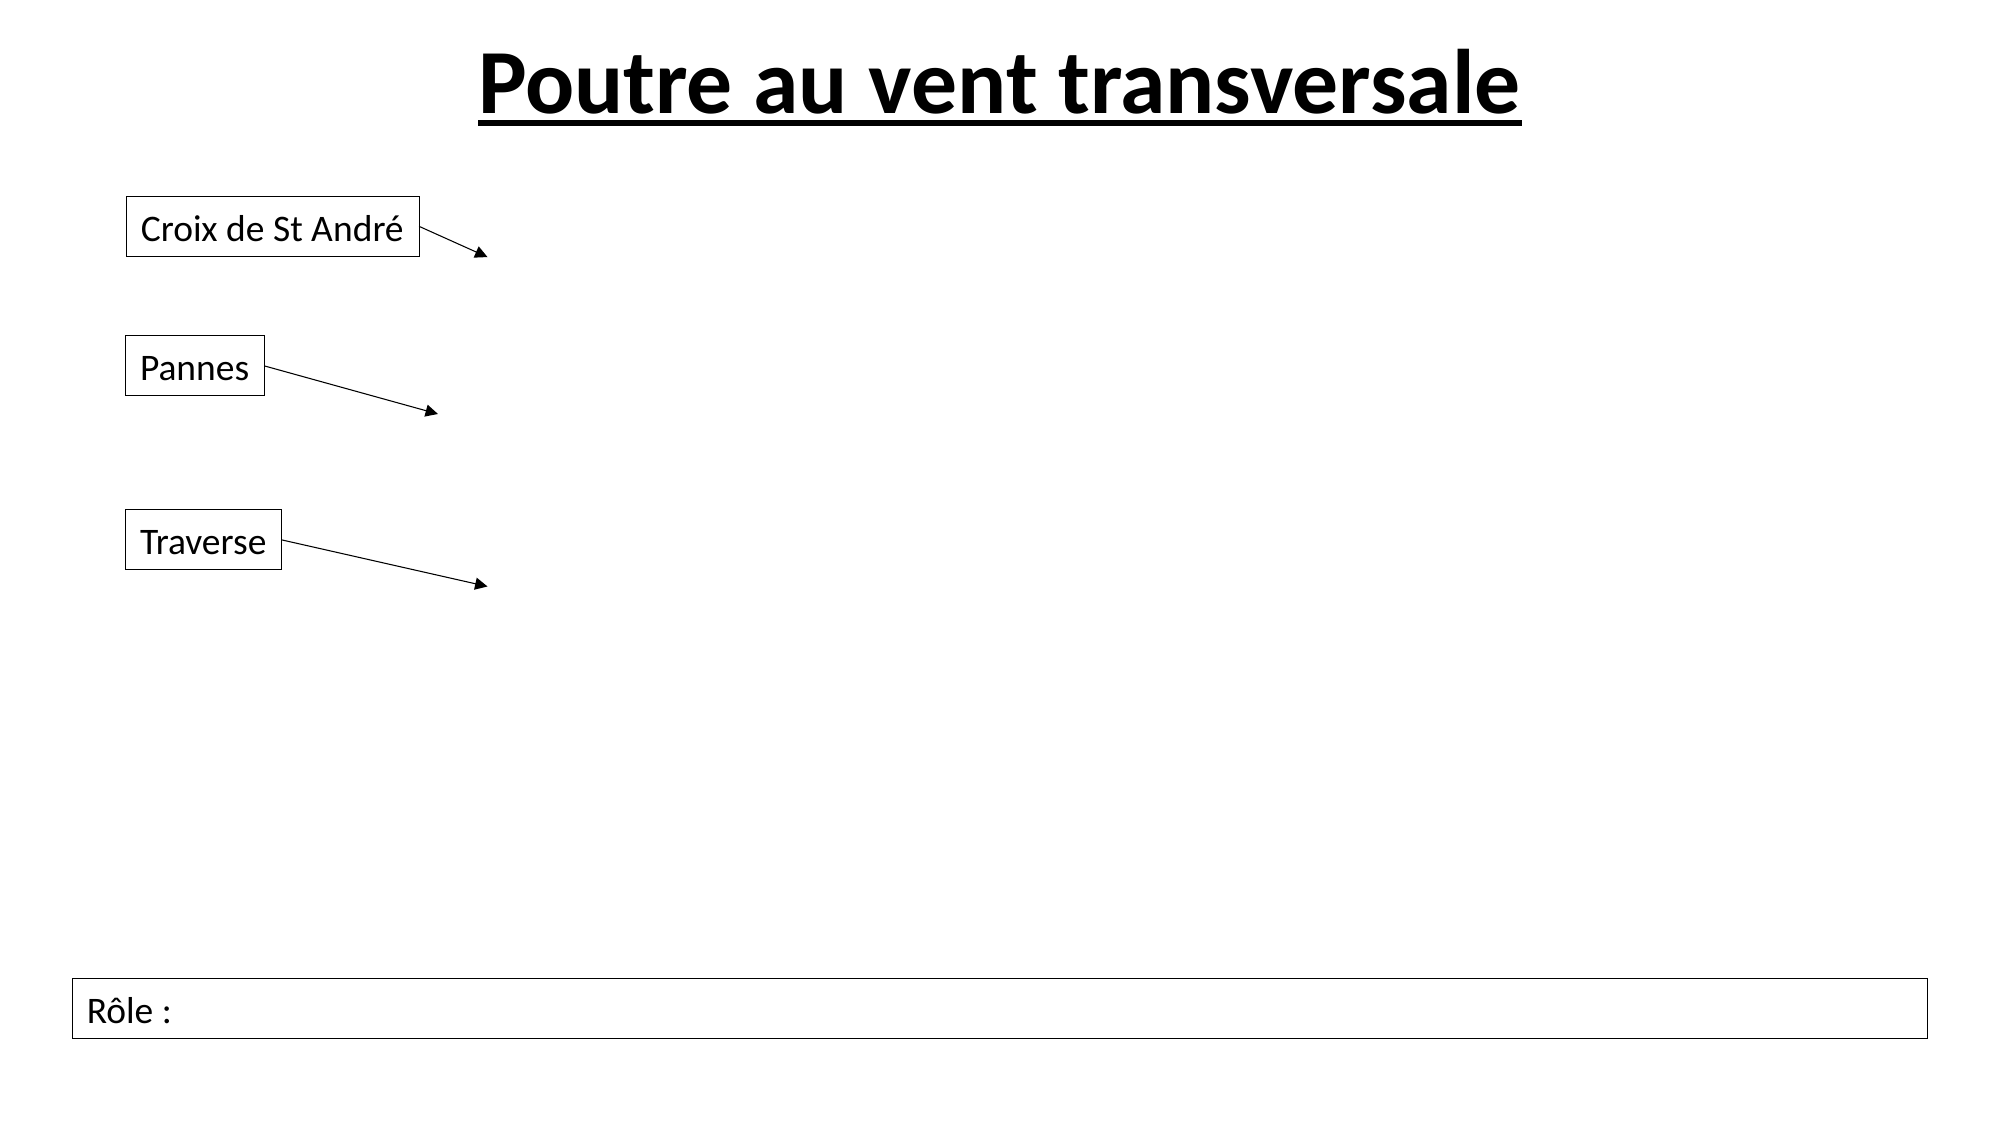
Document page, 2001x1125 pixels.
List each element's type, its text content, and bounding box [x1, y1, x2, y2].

text_box Rôle : [72, 978, 1928, 1039]
text_box Poutre au vent transversale [463, 14, 1537, 140]
text_box Pannes [125, 335, 265, 396]
text_box Traverse [125, 509, 282, 570]
text_box Croix de St André [126, 196, 420, 257]
